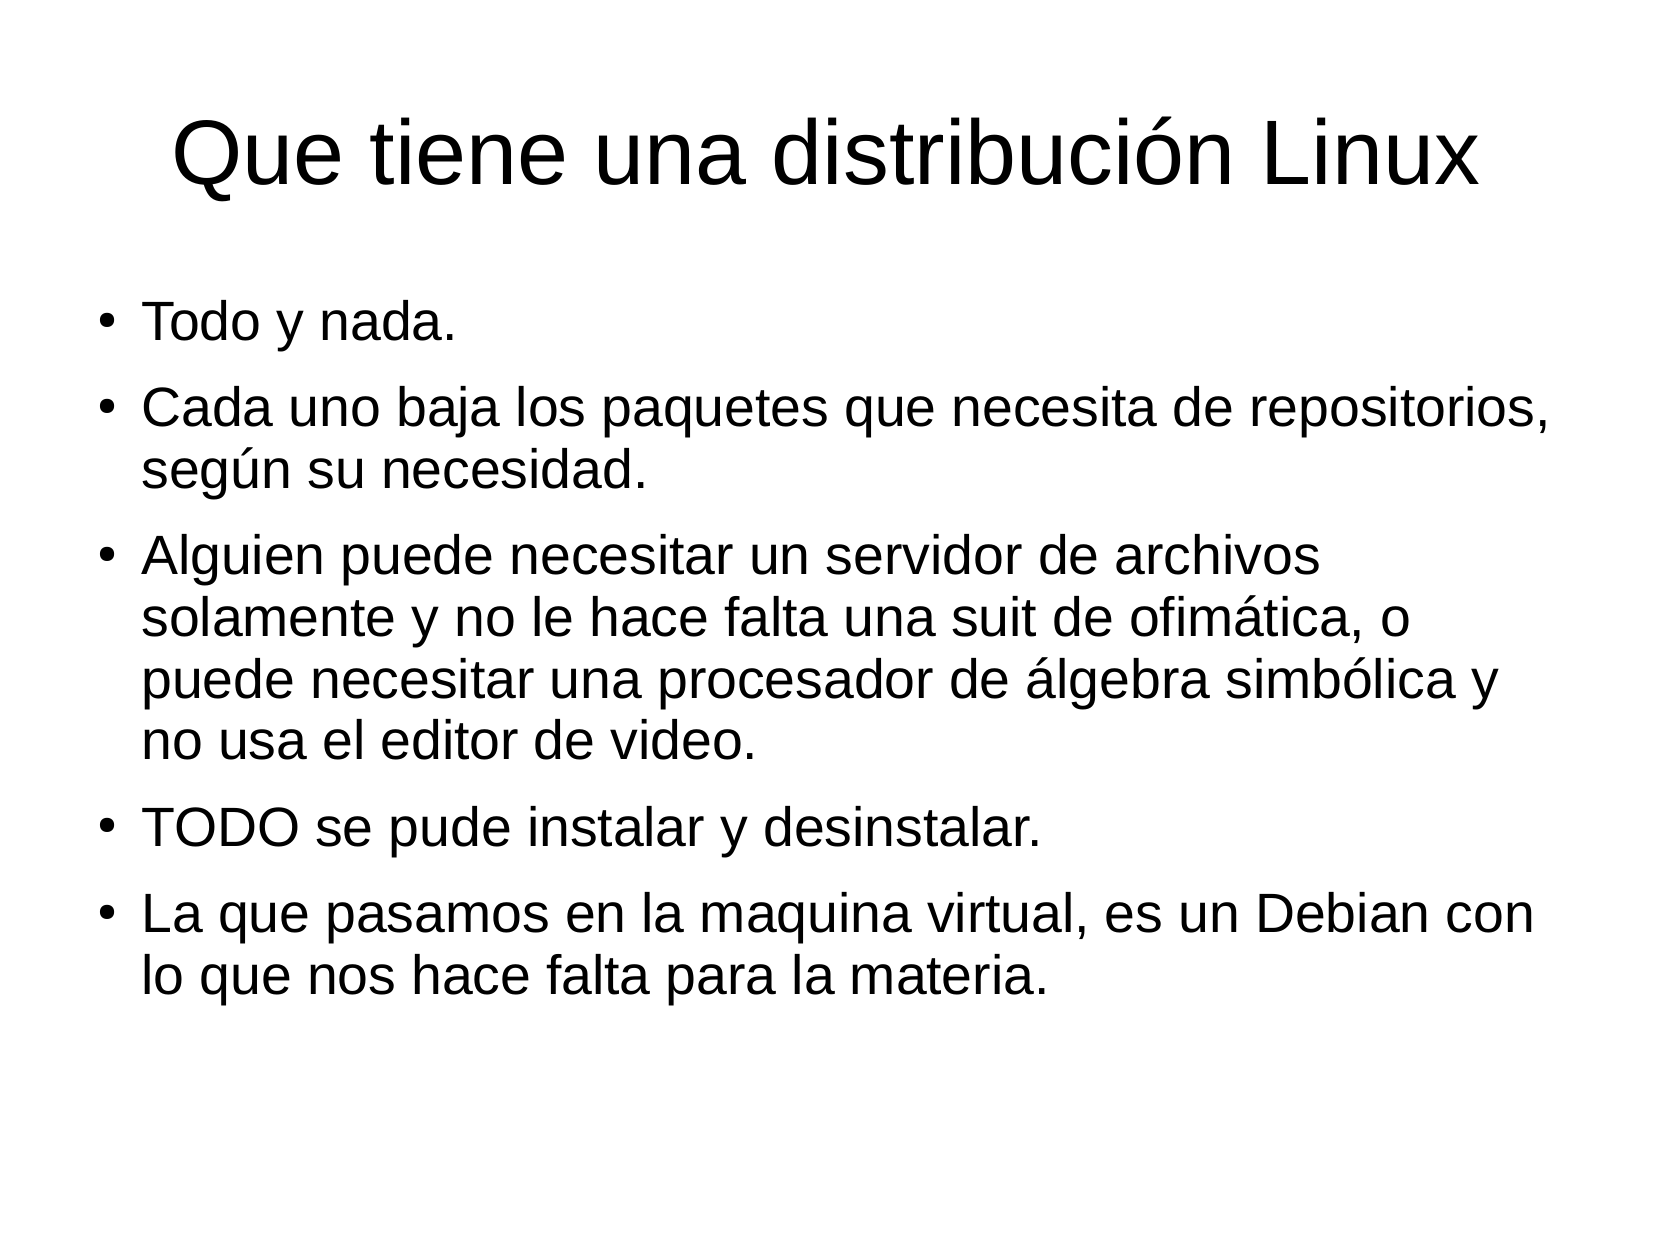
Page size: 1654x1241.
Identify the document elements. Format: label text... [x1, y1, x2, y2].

title Que tiene una distribución Linux [82, 49, 1571, 257]
list Todo y nada. Cada uno baja los paquetes que necesita de repositorios, según su necesidad. Alguien puede necesitar un servidor de archivos solamente y no le hace falta una suit de ofimática, o puede necesitar una procesador de álgebra simbólica y no usa el editor de video. TODO se pude instalar y desinstalar. La que pasamos en la maquina virtual, es un Debian con lo que nos hace falta para la materia. [82, 290, 1571, 1010]
